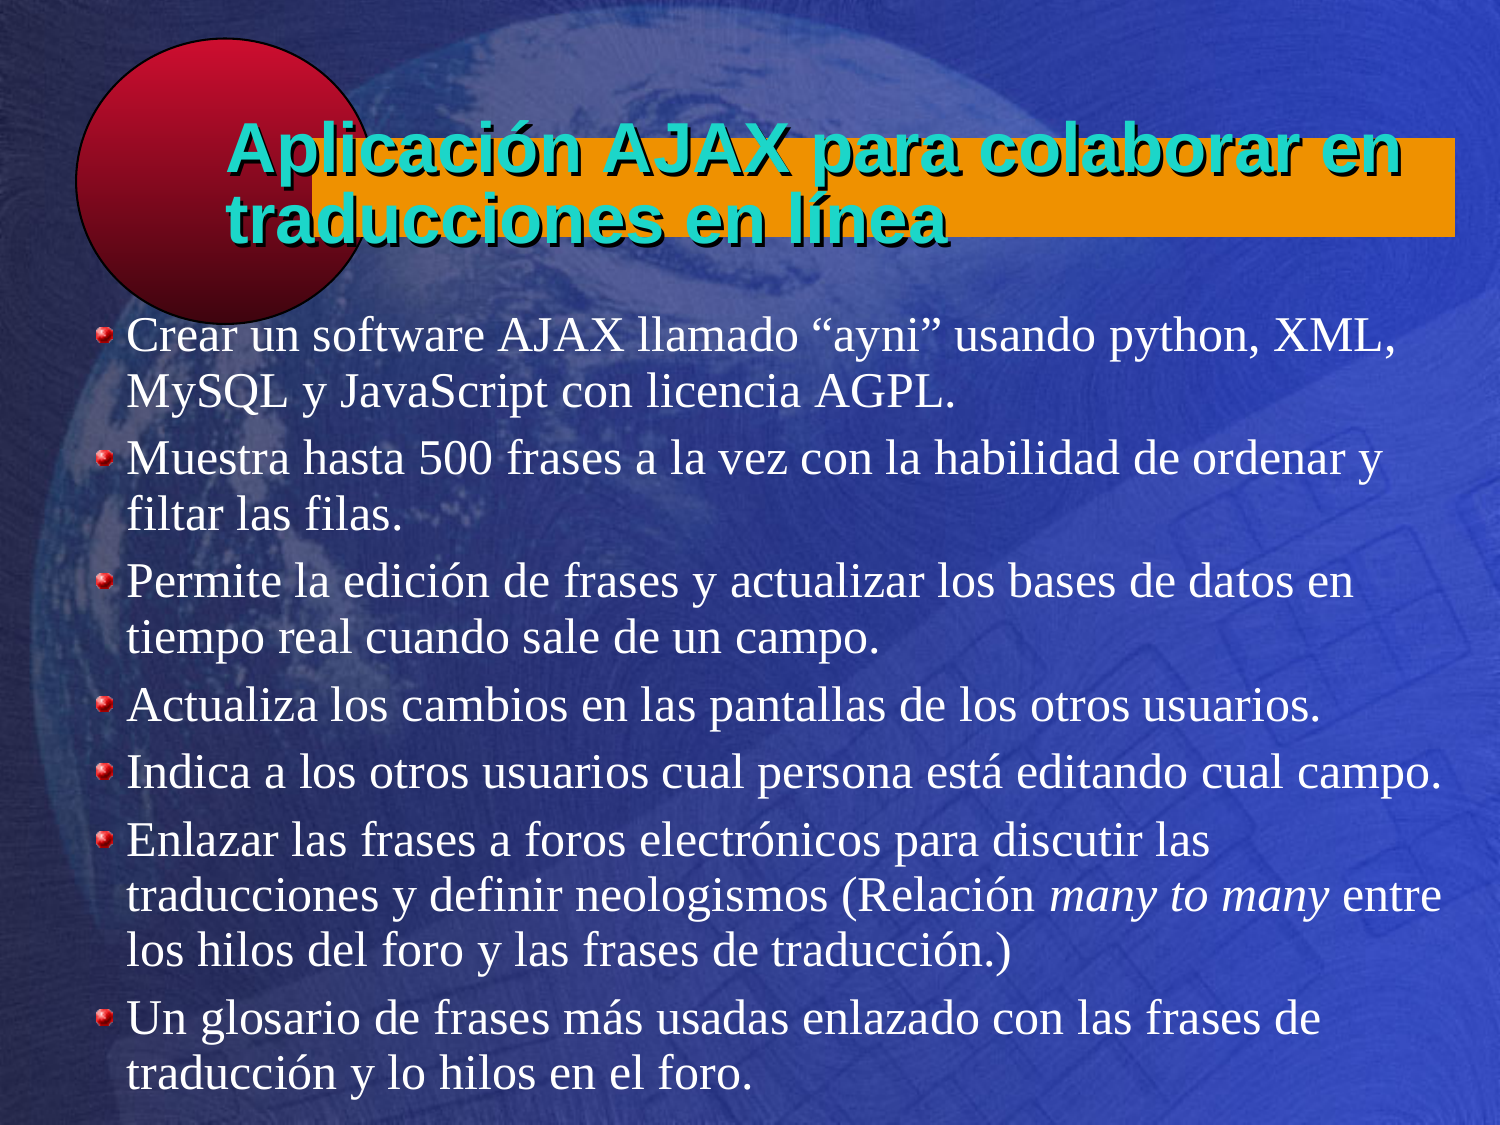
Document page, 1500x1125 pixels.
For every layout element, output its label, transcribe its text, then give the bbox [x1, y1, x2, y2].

title Aplicación AJAX para colaborar en traducciones en línea [225, 79, 1457, 296]
text_box Crear un software AJAX llamado “ayni” usando python, XML, MySQL y JavaScript con licencia AGPL. Muestra hasta 500 frases a la vez con la habilidad de ordenar y filtar las filas. Permite la edición de frases y actualizar los bases de datos en tiempo real cuando sale de un campo. Actualiza los cambios en las pantallas de los otros usuarios. Indica a los otros usuarios cual persona está editando cual campo. Enlazar las frases a foros electrónicos para discutir las traducciones y definir neologismos (Relación many to many entre los hilos del foro y las frases de traducción.) Un glosario de frases más usadas enlazado con las frases de traducción y lo hilos en el foro. [81, 299, 1463, 1125]
picture [0, 0, 1500, 1125]
